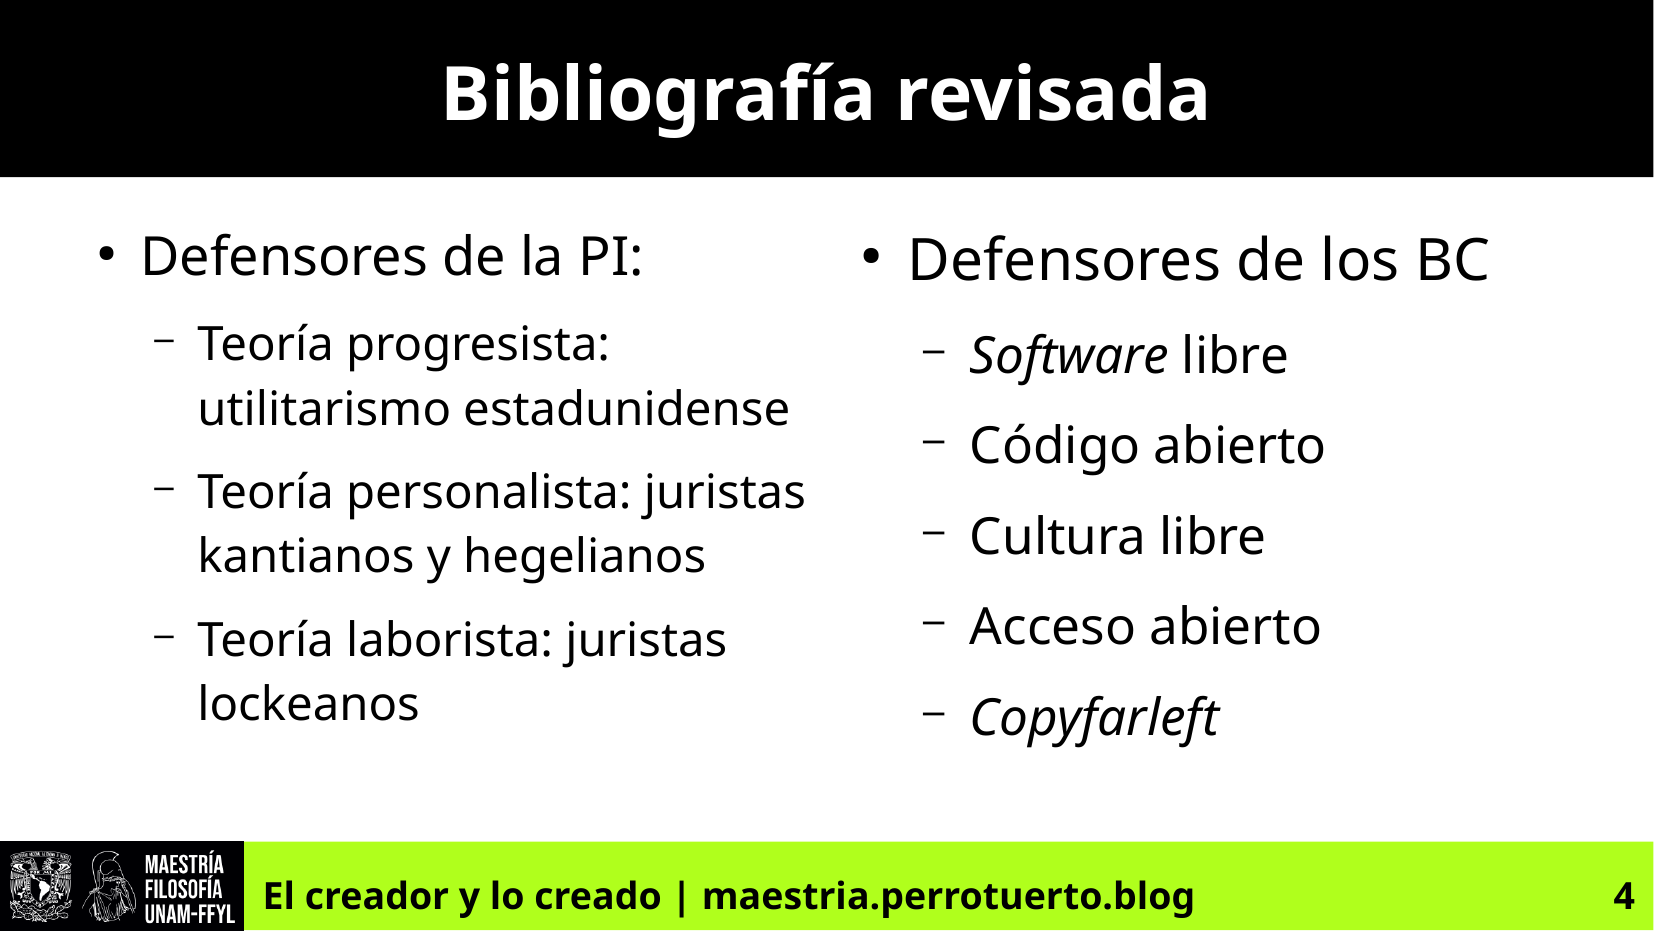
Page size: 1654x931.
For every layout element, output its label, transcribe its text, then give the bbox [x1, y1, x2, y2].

title Bibliografía revisada [82, 13, 1571, 169]
list Defensores de los BC Software libre Código abierto Cultura libre Acceso abierto Copyfarleft [845, 217, 1572, 758]
picture [0, 841, 244, 931]
list Defensores de la PI: Teoría progresista: utilitarismo estadunidense Teoría personalista: juristas kantianos y hegelianos Teoría laborista: juristas lockeanos [82, 217, 809, 758]
